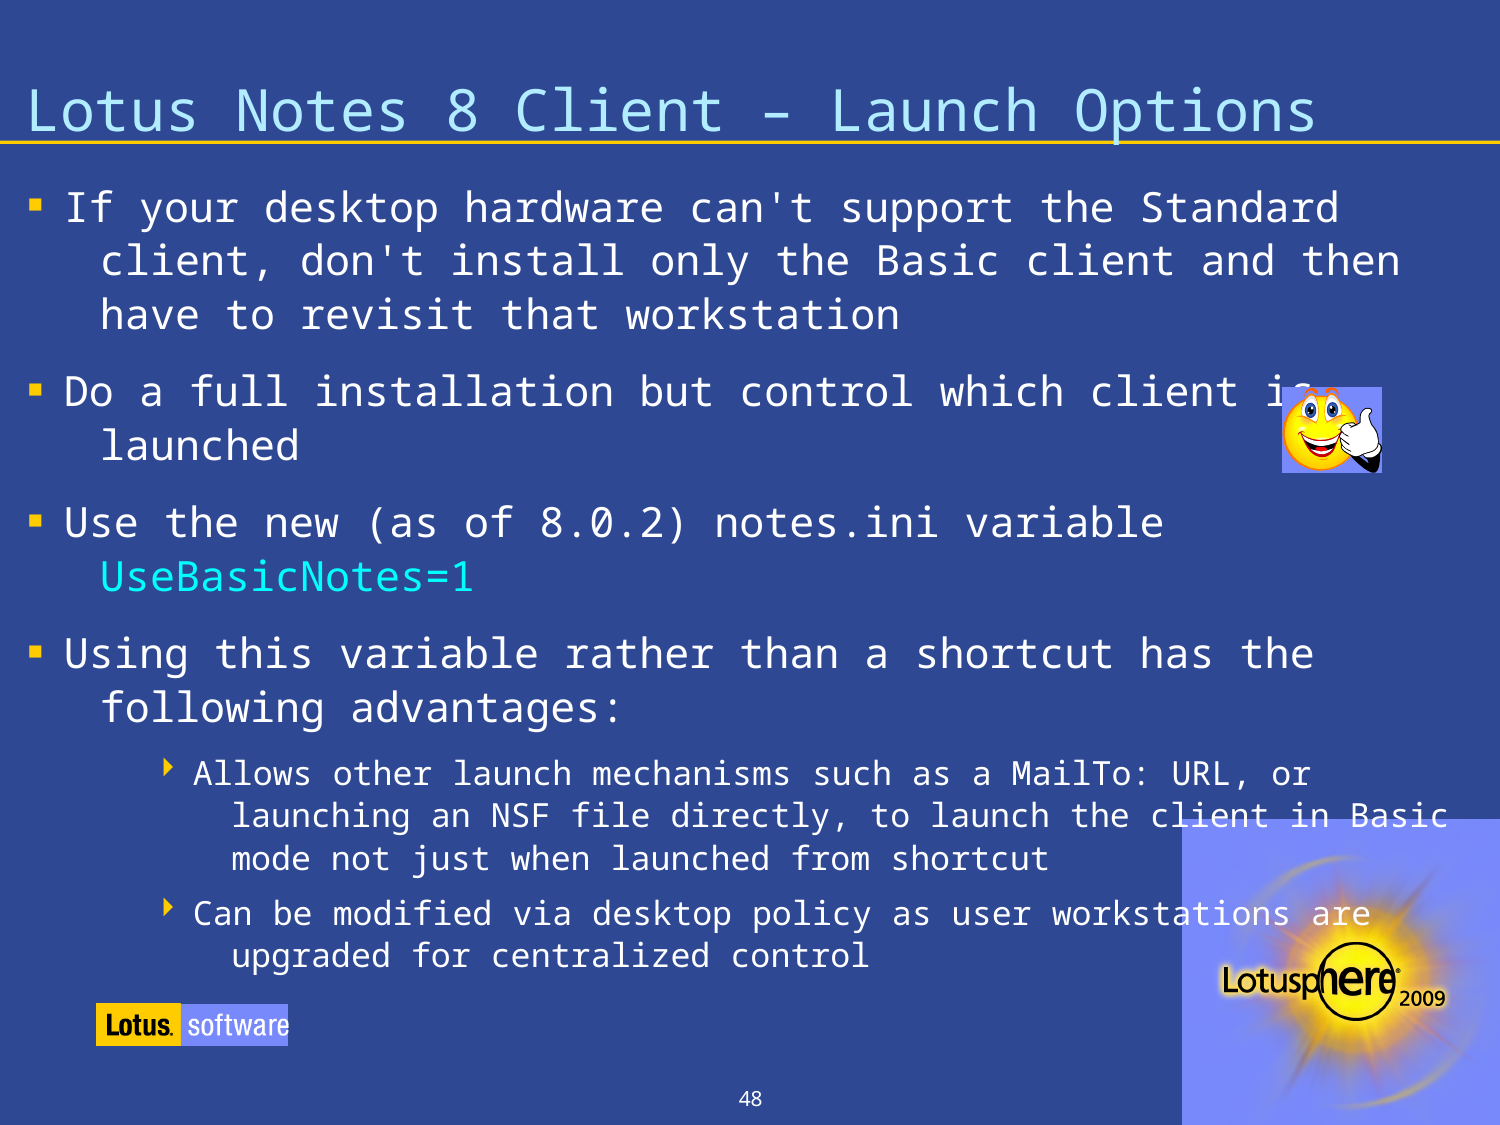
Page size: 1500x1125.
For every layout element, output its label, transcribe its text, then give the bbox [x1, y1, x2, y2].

list If your desktop hardware can't support the Standard client, don't install only the Basic client and then have to revisit that workstation Do a full installation but control which client is launched Use the new (as of 8.0.2) notes.ini variable UseBasicNotes=1 Using this variable rather than a shortcut has the following advantages: Allows other launch mechanisms such as a MailTo: URL, or launching an NSF file directly, to launch the client in Basic mode not just when launched from shortcut Can be modified via desktop policy as user workstations are upgraded for centralized control [24, 171, 1476, 1008]
picture [1181, 818, 1500, 1125]
picture [96, 1008, 289, 1046]
picture [1282, 387, 1383, 474]
title Lotus Notes 8 Client – Launch Options [25, 74, 1476, 165]
